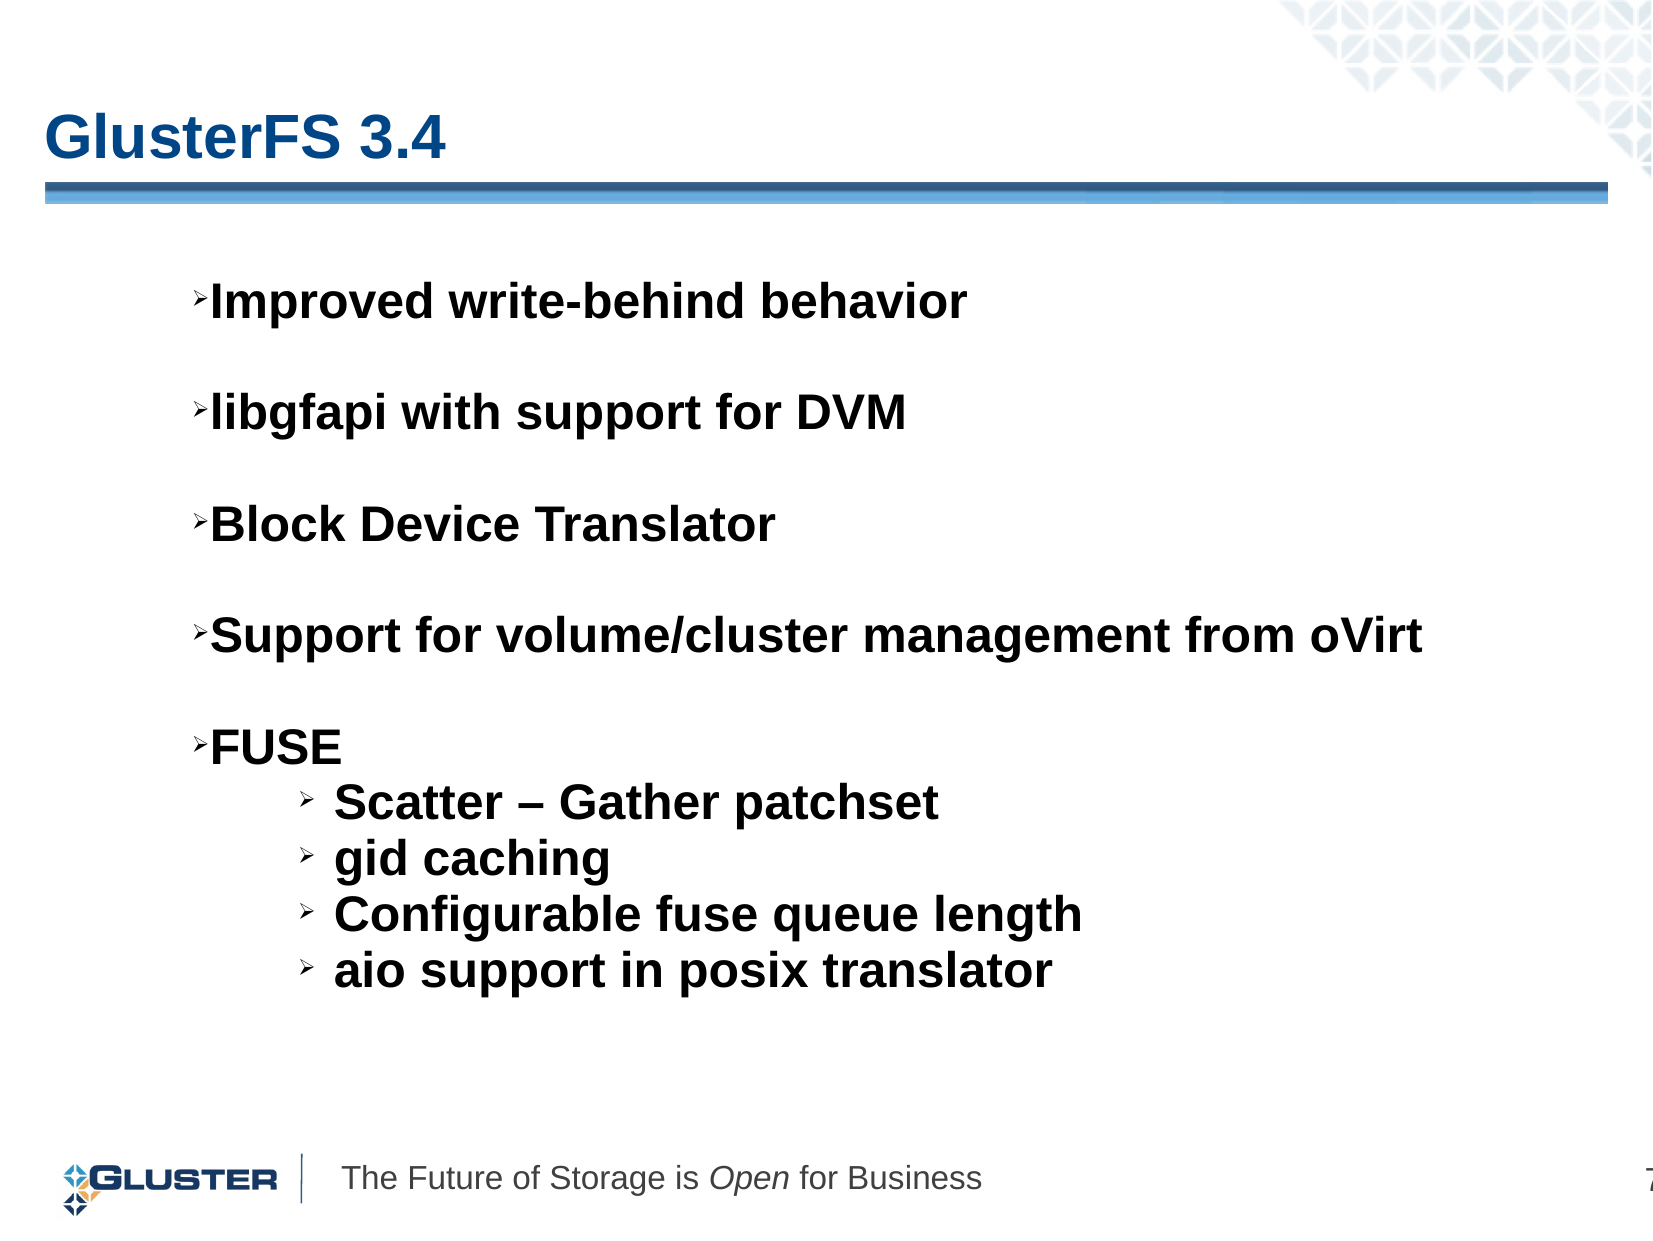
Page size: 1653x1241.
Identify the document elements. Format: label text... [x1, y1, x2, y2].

picture [38, 1145, 292, 1237]
picture [45, 0, 1652, 204]
text_box Improved write-behind behavior libgfapi with support for DVM Block Device Translator Support for volume/cluster management from oVirt FUSE Scatter – Gather patchset gid caching Configurable fuse queue length aio support in posix translator [177, 265, 1565, 1093]
text_box GlusterFS 3.4 [29, 94, 1388, 180]
